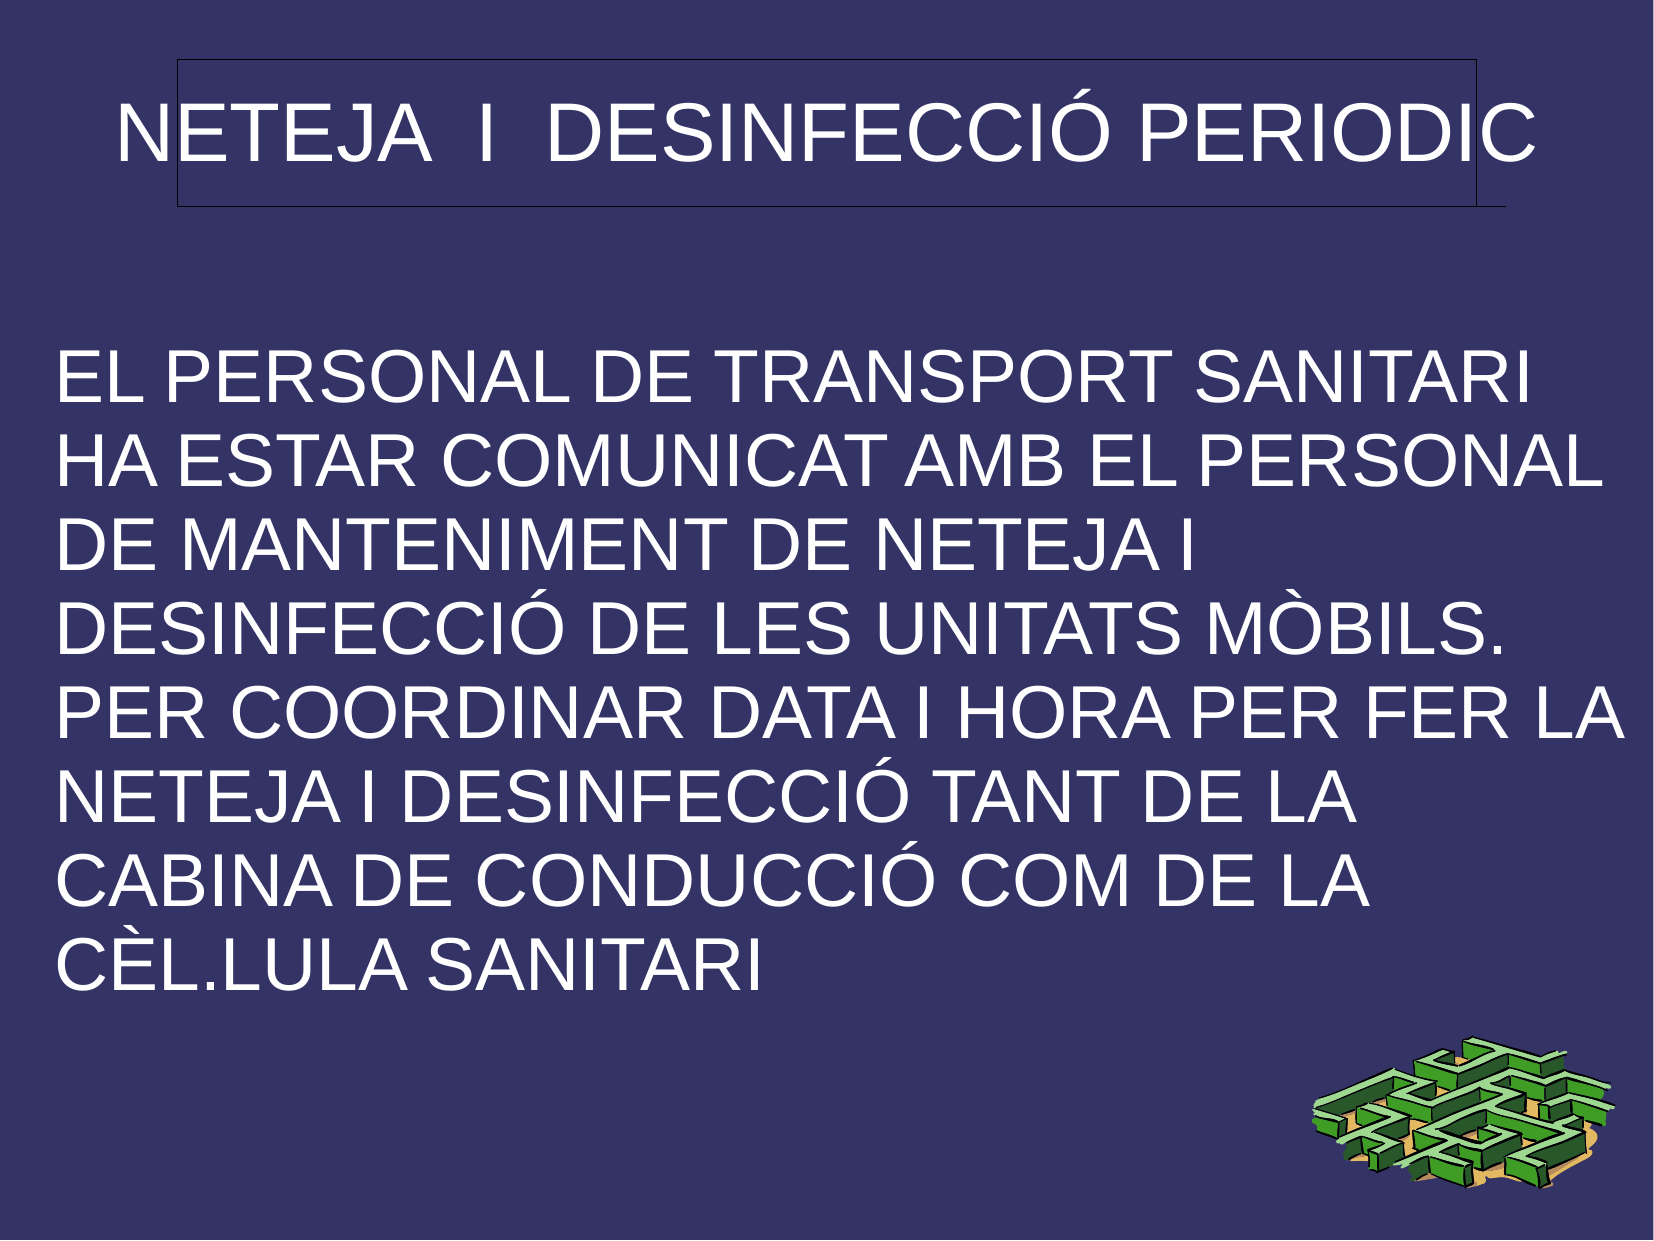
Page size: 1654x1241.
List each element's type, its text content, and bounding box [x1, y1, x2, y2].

text_box NETEJA I DESINFECCIÓ PERIODIC [177, 59, 1477, 207]
text_box EL PERSONAL DE TRANSPORT SANITARI HA ESTAR COMUNICAT AMB EL PERSONAL DE MANTENIMENT DE NETEJA I DESINFECCIÓ DE LES UNITATS MÒBILS. PER COORDINAR DATA I HORA PER FER LA NETEJA I DESINFECCIÓ TANT DE LA CABINA DE CONDUCCIÓ COM DE LA CÈL.LULA SANITARI [39, 327, 1654, 1015]
